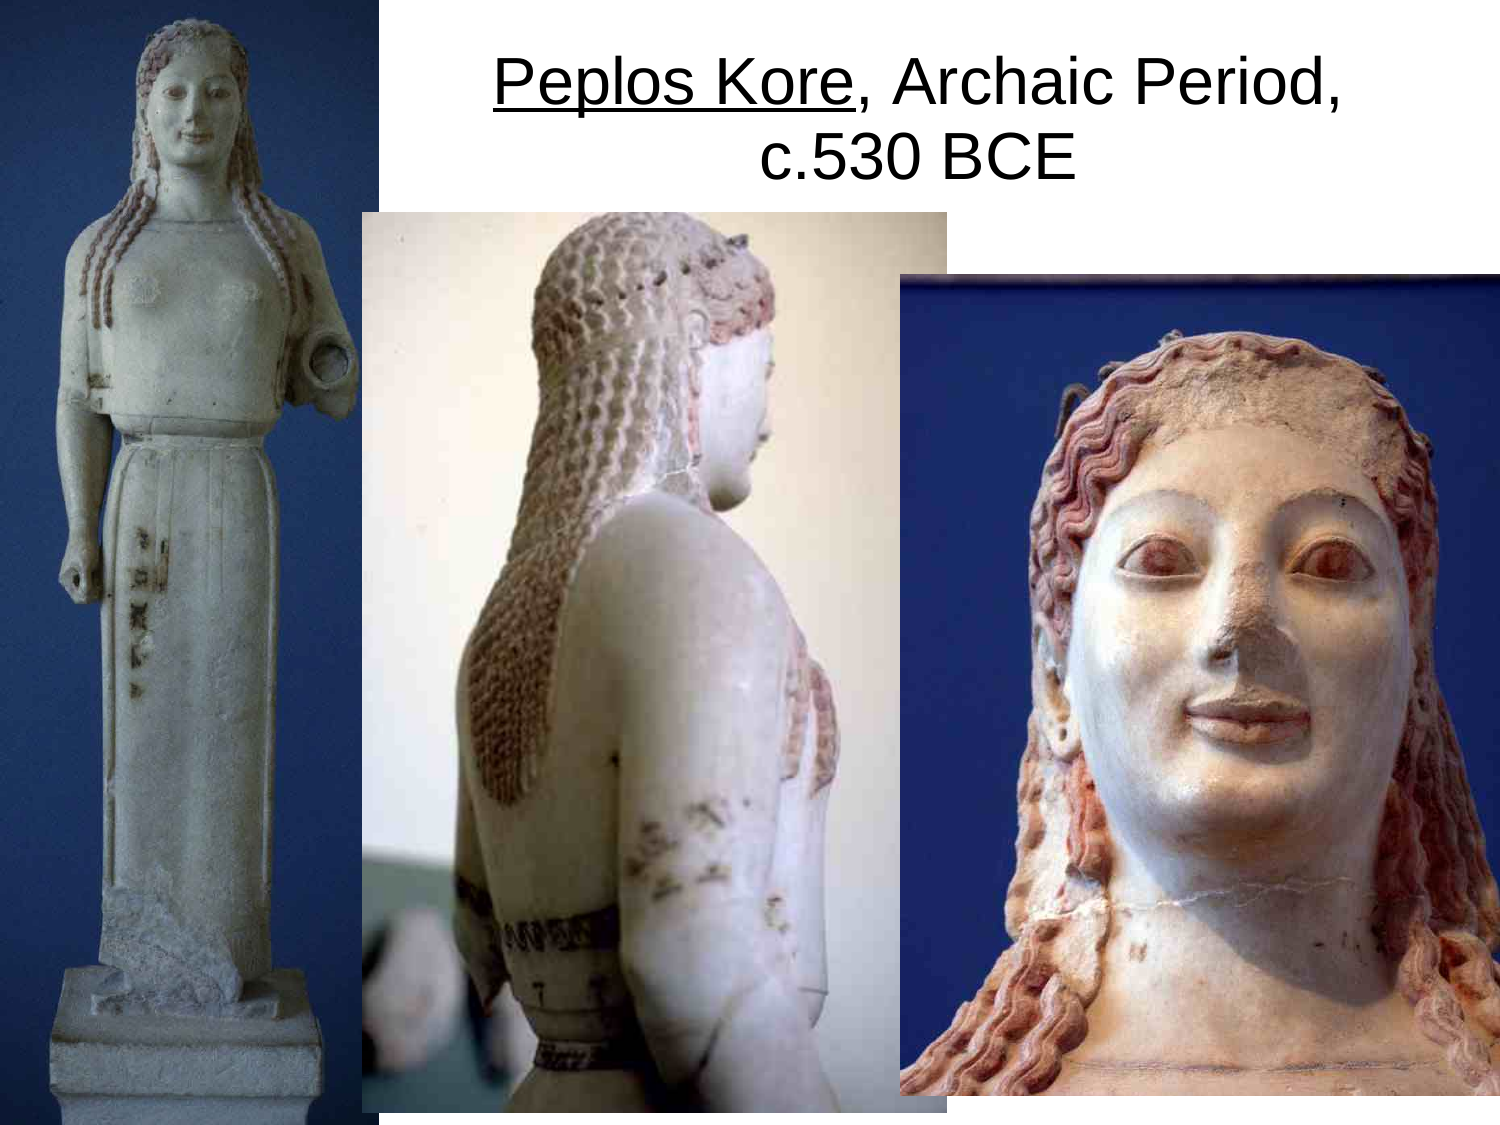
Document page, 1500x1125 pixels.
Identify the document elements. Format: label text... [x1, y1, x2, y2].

picture [0, 0, 1500, 1125]
title Peplos Kore, Archaic Period, c.530 BCE [412, 24, 1425, 213]
